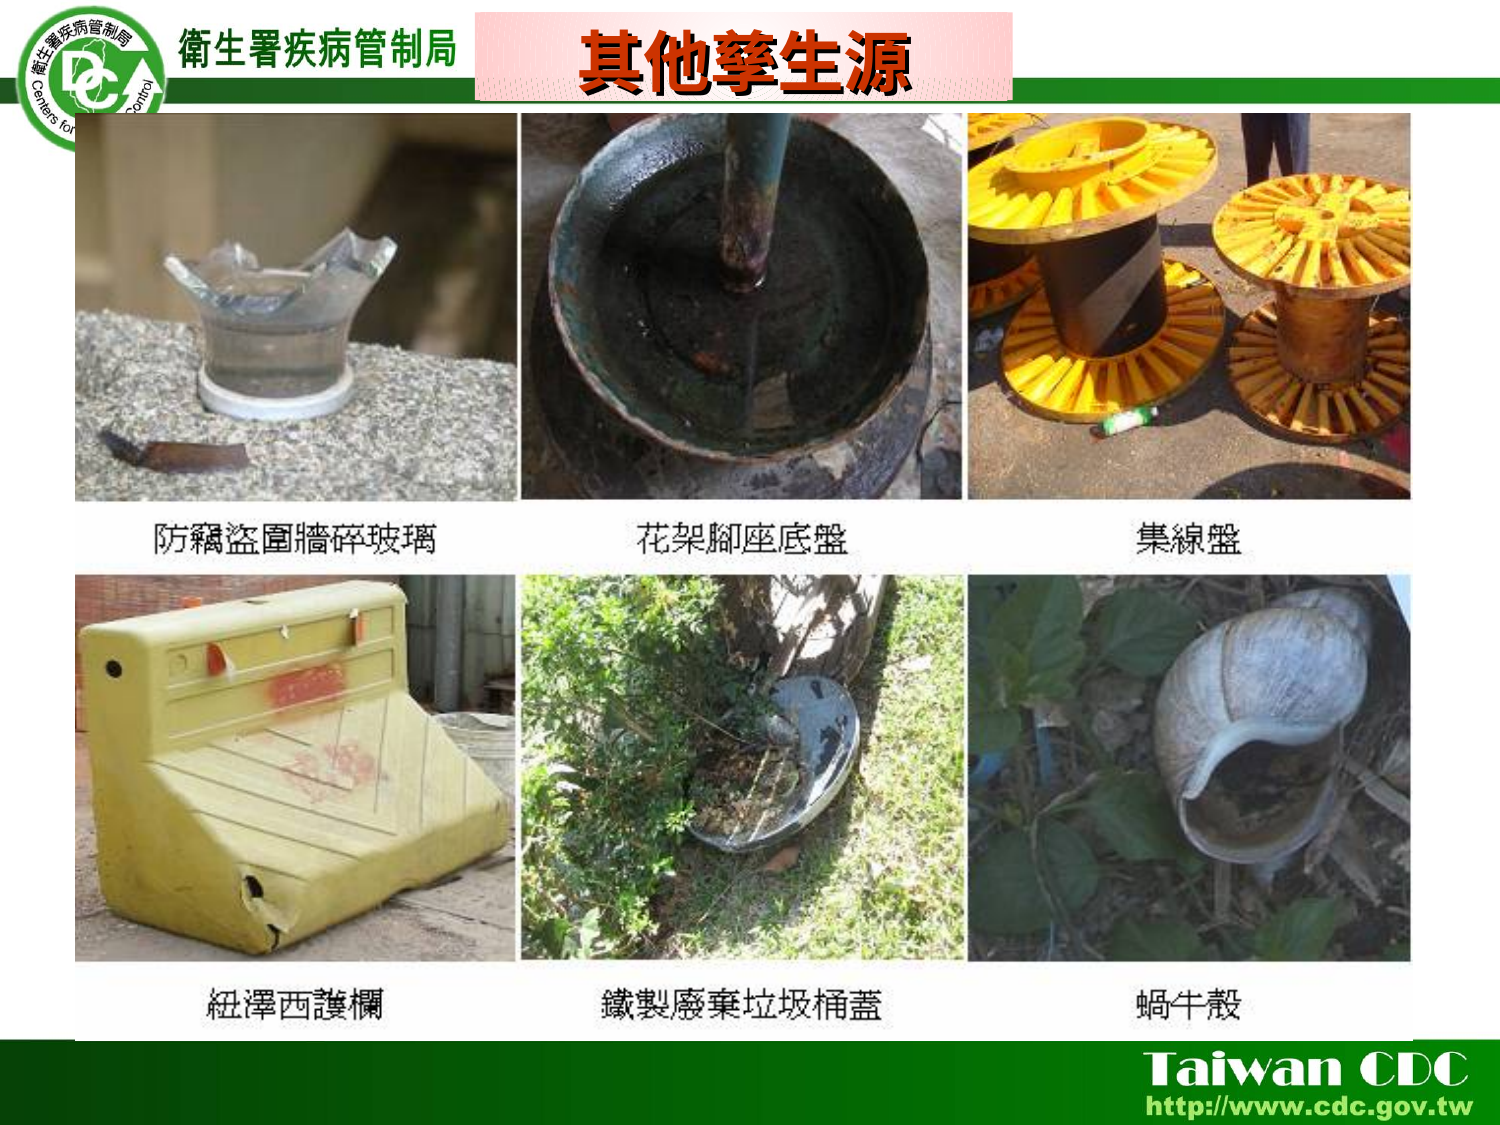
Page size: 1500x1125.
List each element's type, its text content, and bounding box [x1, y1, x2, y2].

text_box 其他孳生源 [475, 13, 1013, 100]
picture [75, 113, 1413, 1041]
text_box [1175, 987, 1488, 1063]
